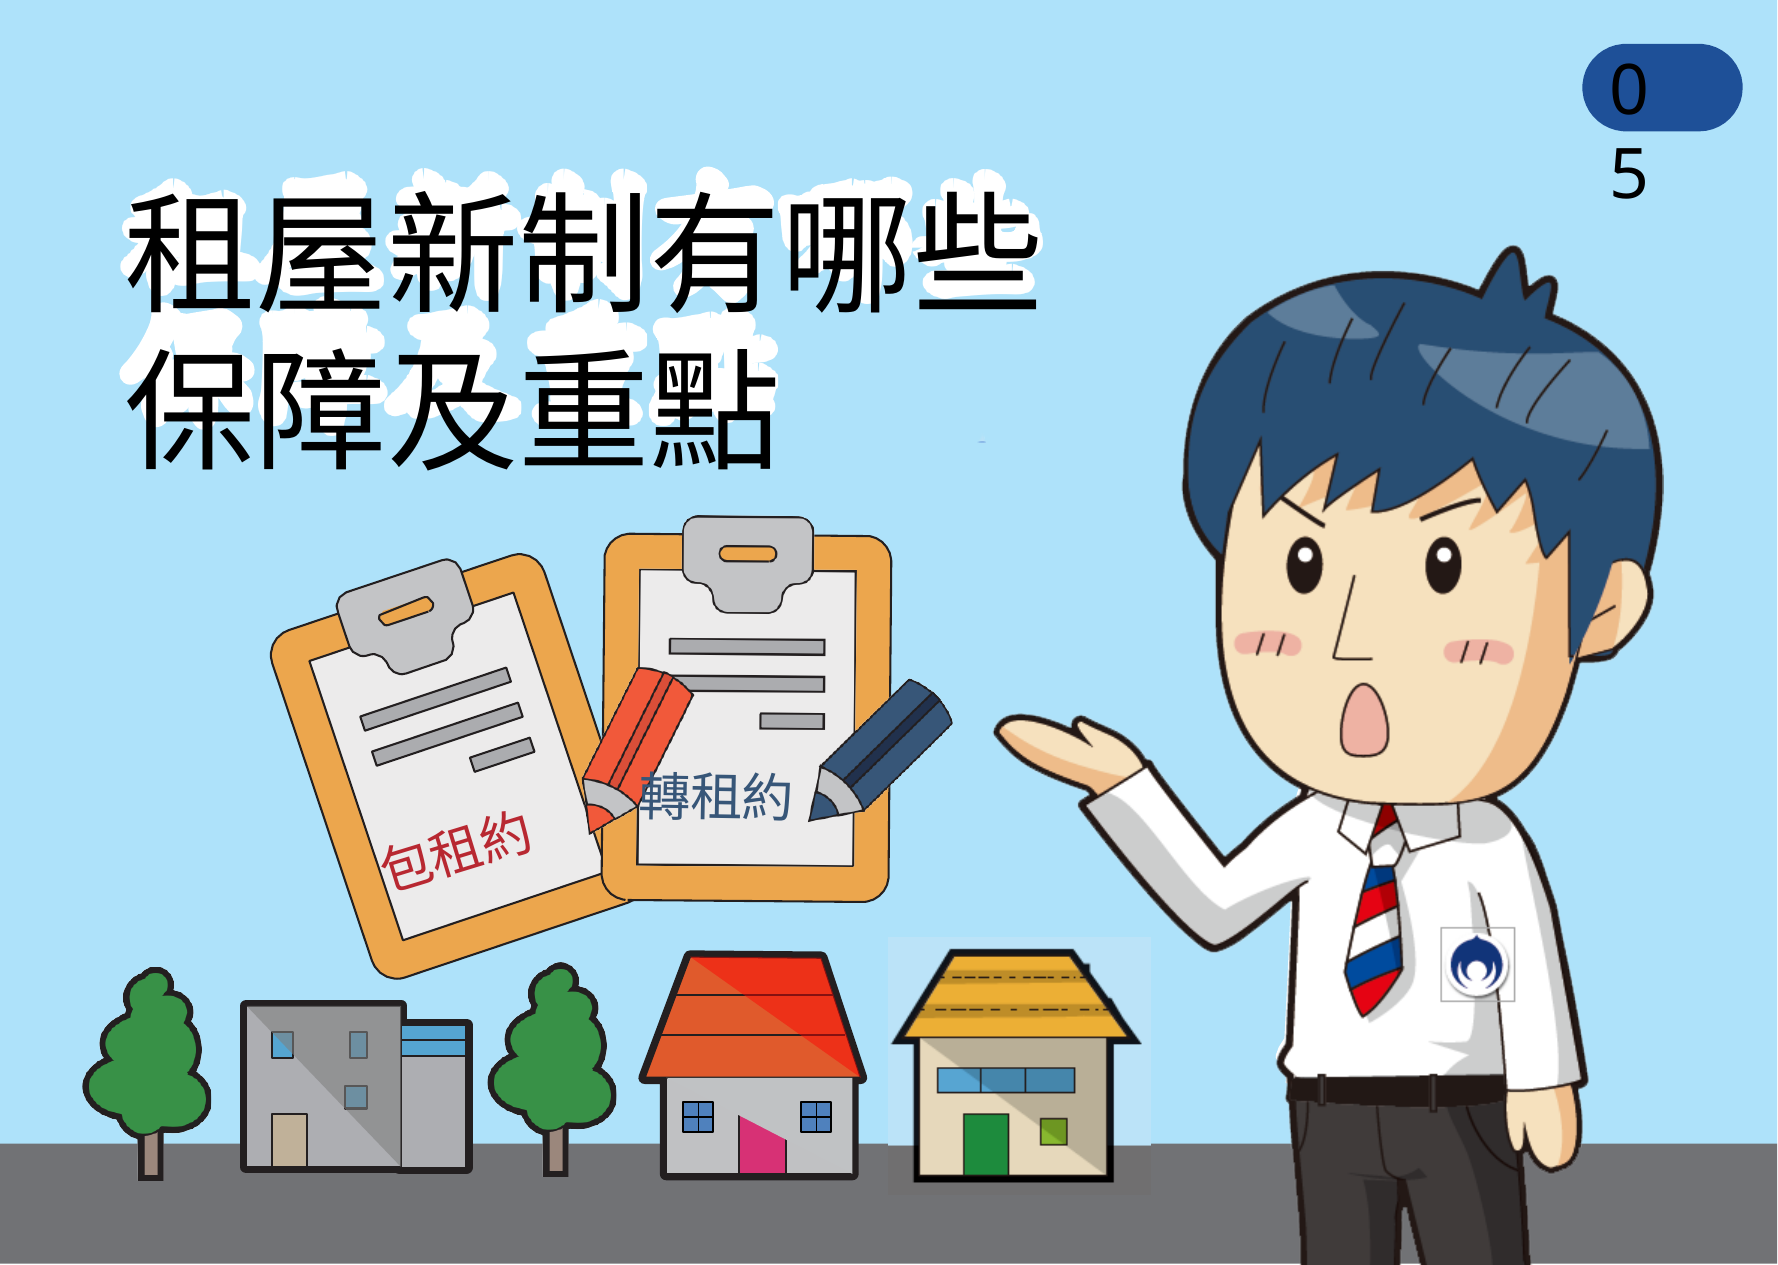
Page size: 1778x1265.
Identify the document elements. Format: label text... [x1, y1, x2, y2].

text_box [0, 0, 1778, 1264]
picture [888, 244, 1664, 1265]
text_box 包租約 [371, 793, 553, 903]
text_box 05 [1607, 44, 1682, 213]
text_box 租屋新制有哪些 保障及重點 [122, 171, 1046, 487]
text_box 轉租約 [637, 762, 810, 829]
